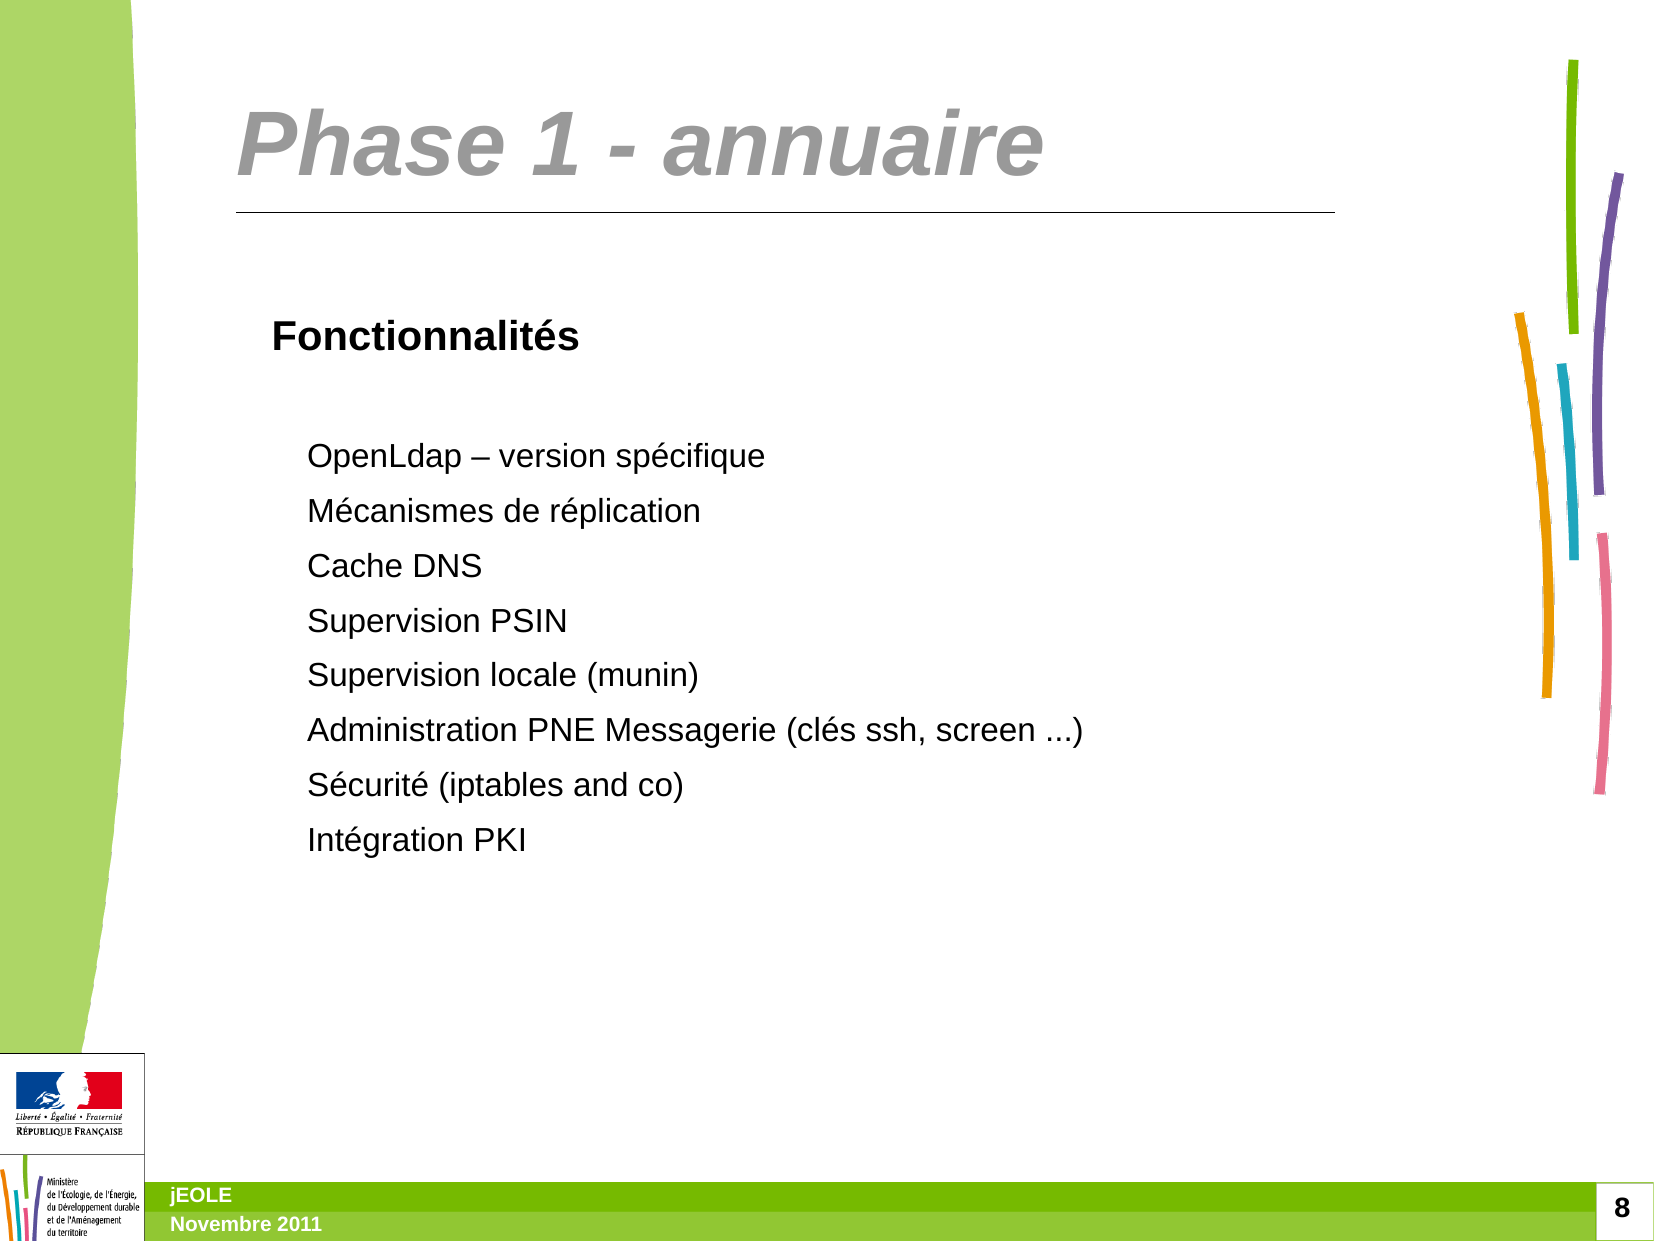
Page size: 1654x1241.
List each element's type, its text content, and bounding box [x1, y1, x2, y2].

title Phase 1 - annuaire [236, 69, 1536, 218]
picture [0, 0, 1654, 1241]
list Fonctionnalités OpenLdap – version spécifique Mécanismes de réplication Cache DNS Supervision PSIN Supervision locale (munin) Administration PNE Messagerie (clés ssh, screen ...) Sécurité (iptables and co) Intégration PKI [236, 312, 1506, 993]
